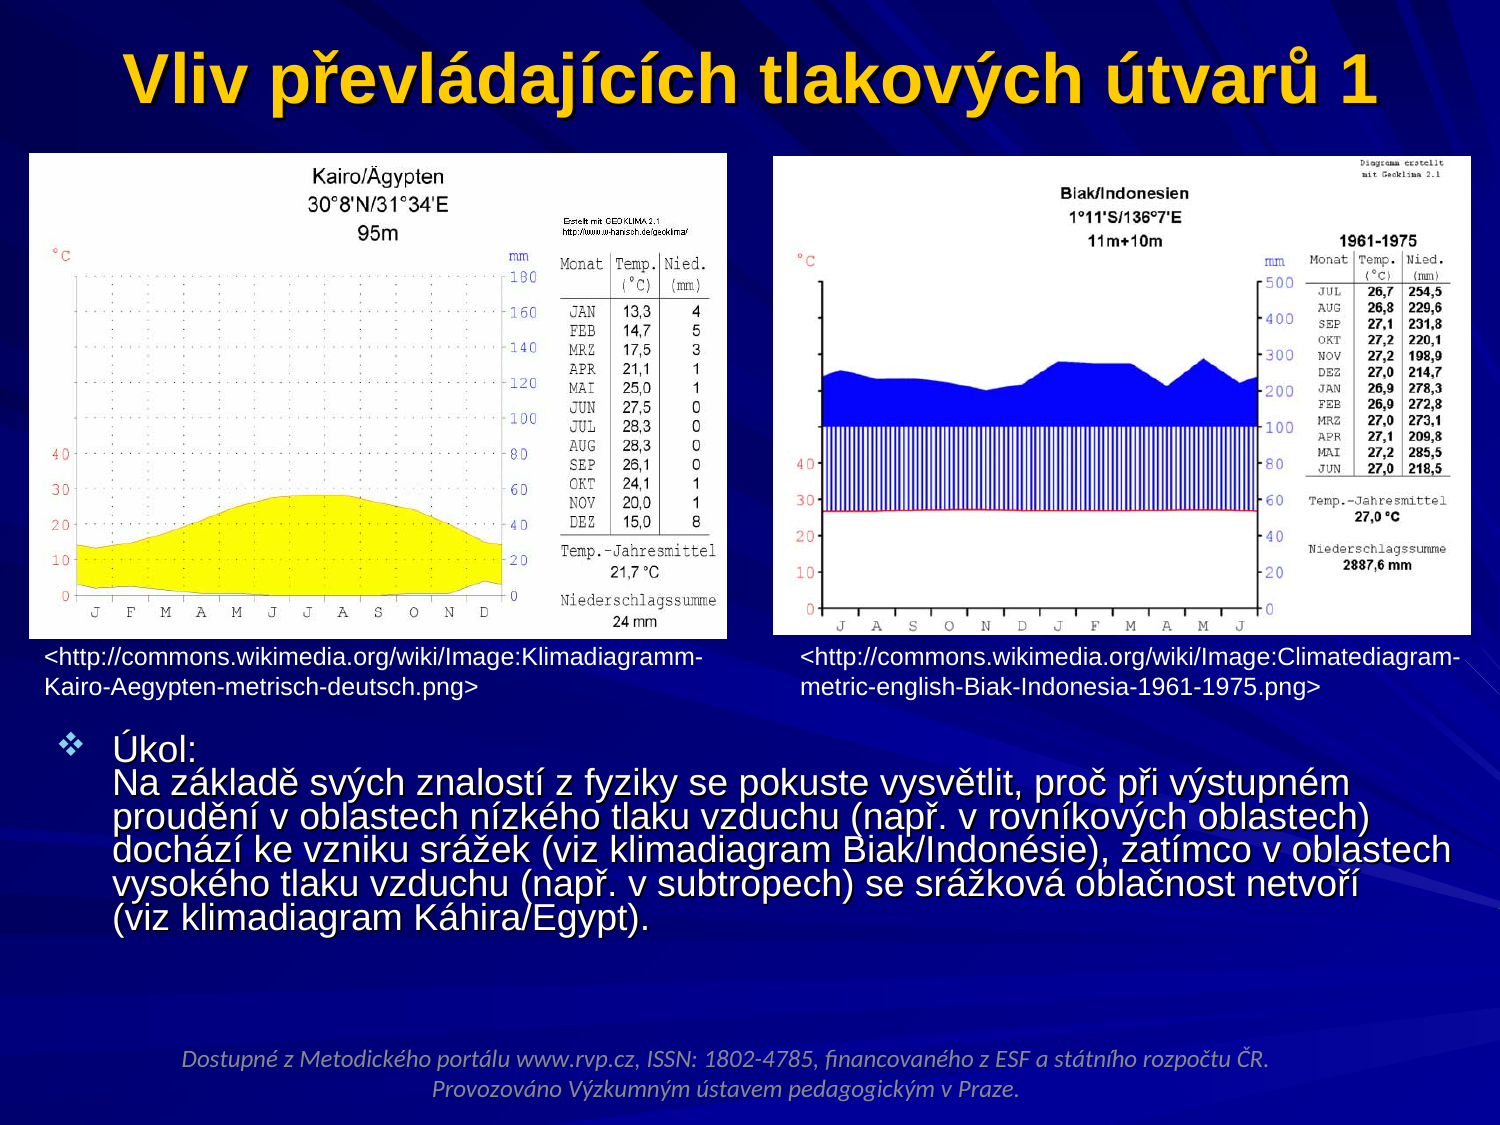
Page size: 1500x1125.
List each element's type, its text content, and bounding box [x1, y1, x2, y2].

picture [773, 156, 1471, 635]
text_box Dostupné z Metodického portálu www.rvp.cz, ISSN: 1802-4785, financovaného z ESF a státního rozpočtu ČR. Provozováno Výzkumným ústavem pedagogickým v Praze. [105, 1042, 1348, 1103]
text_box <http://commons.wikimedia.org/wiki/Image:Klimadiagramm-Kairo-Aegypten-metrisch-deutsch.png> [29, 633, 751, 709]
title Vliv převládajících tlakových útvarů 1 [76, 0, 1427, 173]
text_box <http://commons.wikimedia.org/wiki/Image:Climatediagram-metric-english-Biak-Indonesia-1961-1975.png> [785, 633, 1483, 709]
picture [29, 153, 727, 639]
list Úkol: Na základě svých znalostí z fyziky se pokuste vysvětlit, proč při výstupném proudění v oblastech nízkého tlaku vzduchu (např. v rovníkových oblastech) dochází ke vzniku srážek (viz klimadiagram Biak/Indonésie), zatímco v oblastech vysokého tlaku vzduchu (např. v subtropech) se srážková oblačnost netvoří (viz klimadiagram Káhira/Egypt). [41, 727, 1500, 1012]
